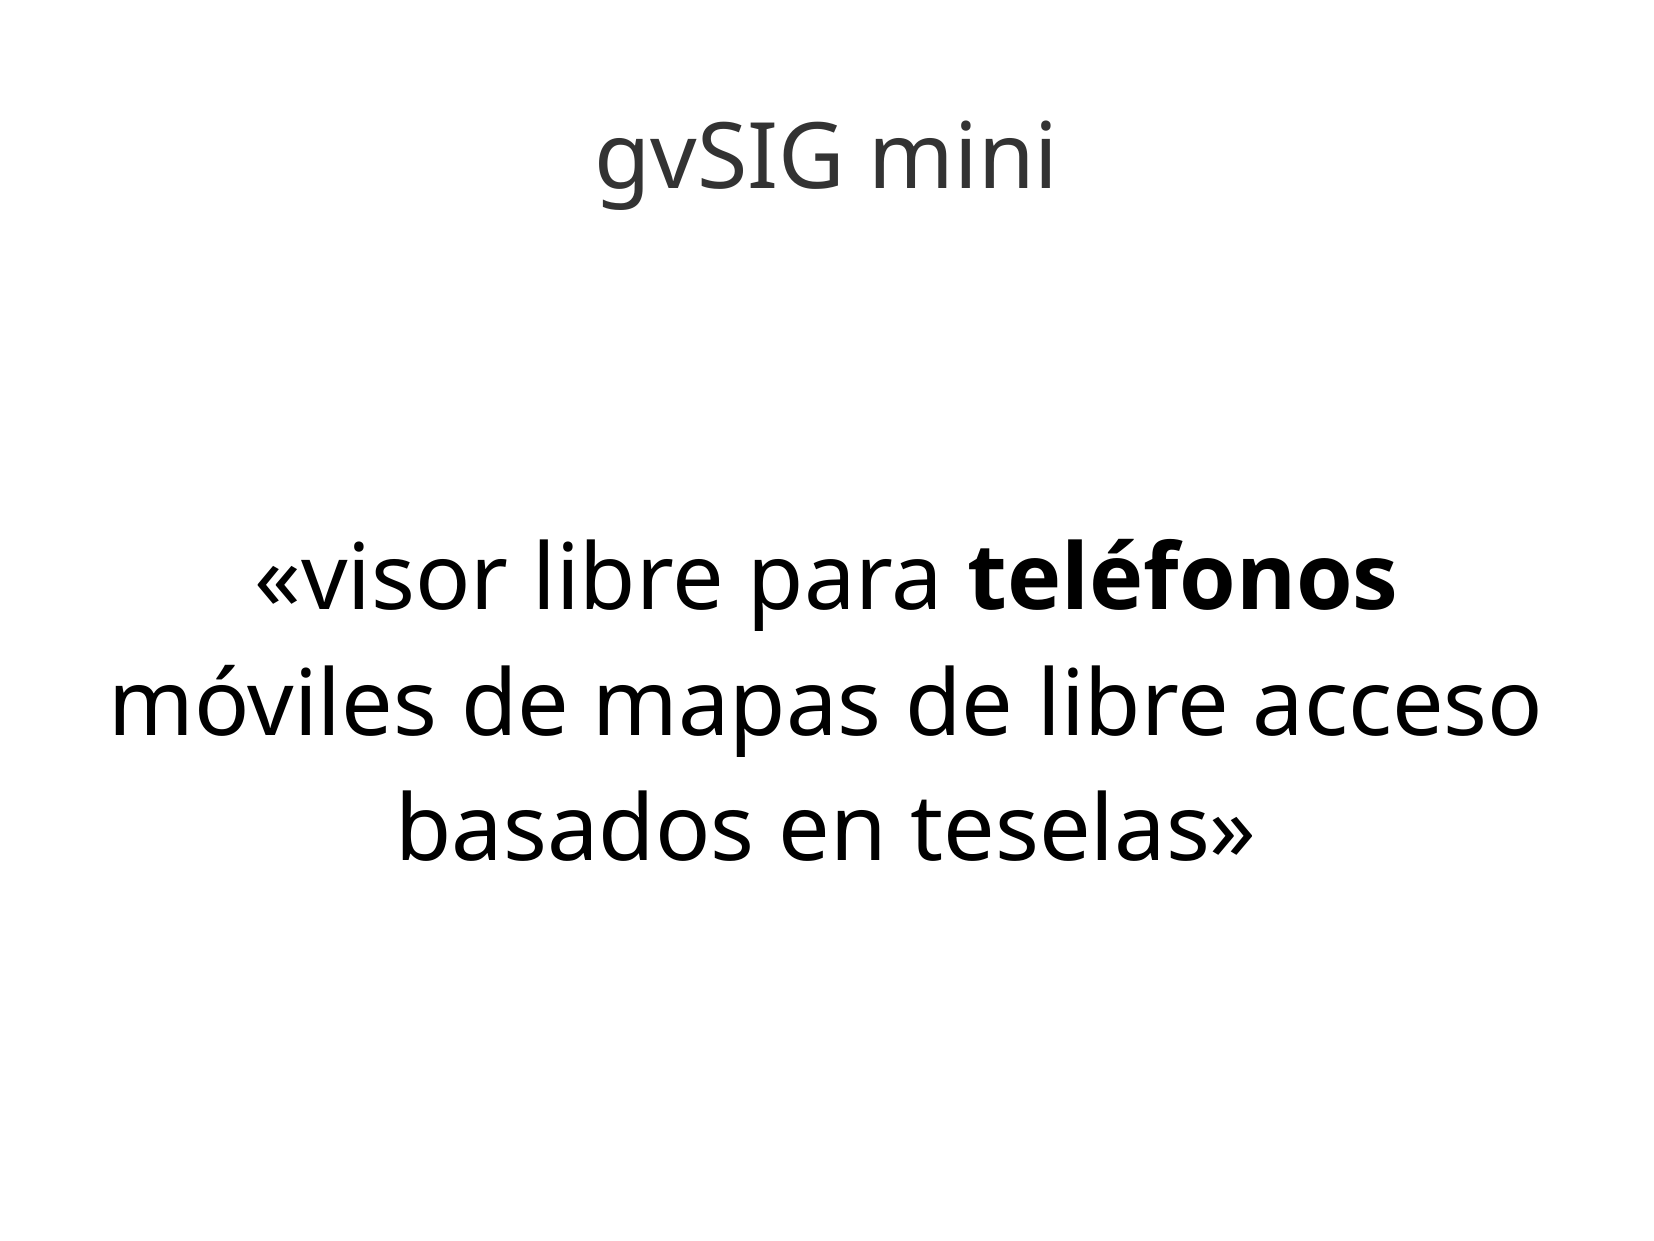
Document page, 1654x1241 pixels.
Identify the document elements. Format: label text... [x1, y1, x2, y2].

subtitle «visor libre para teléfonos móviles de mapas de libre acceso basados en teselas» [82, 297, 1571, 1102]
title gvSIG mini [82, 49, 1571, 257]
